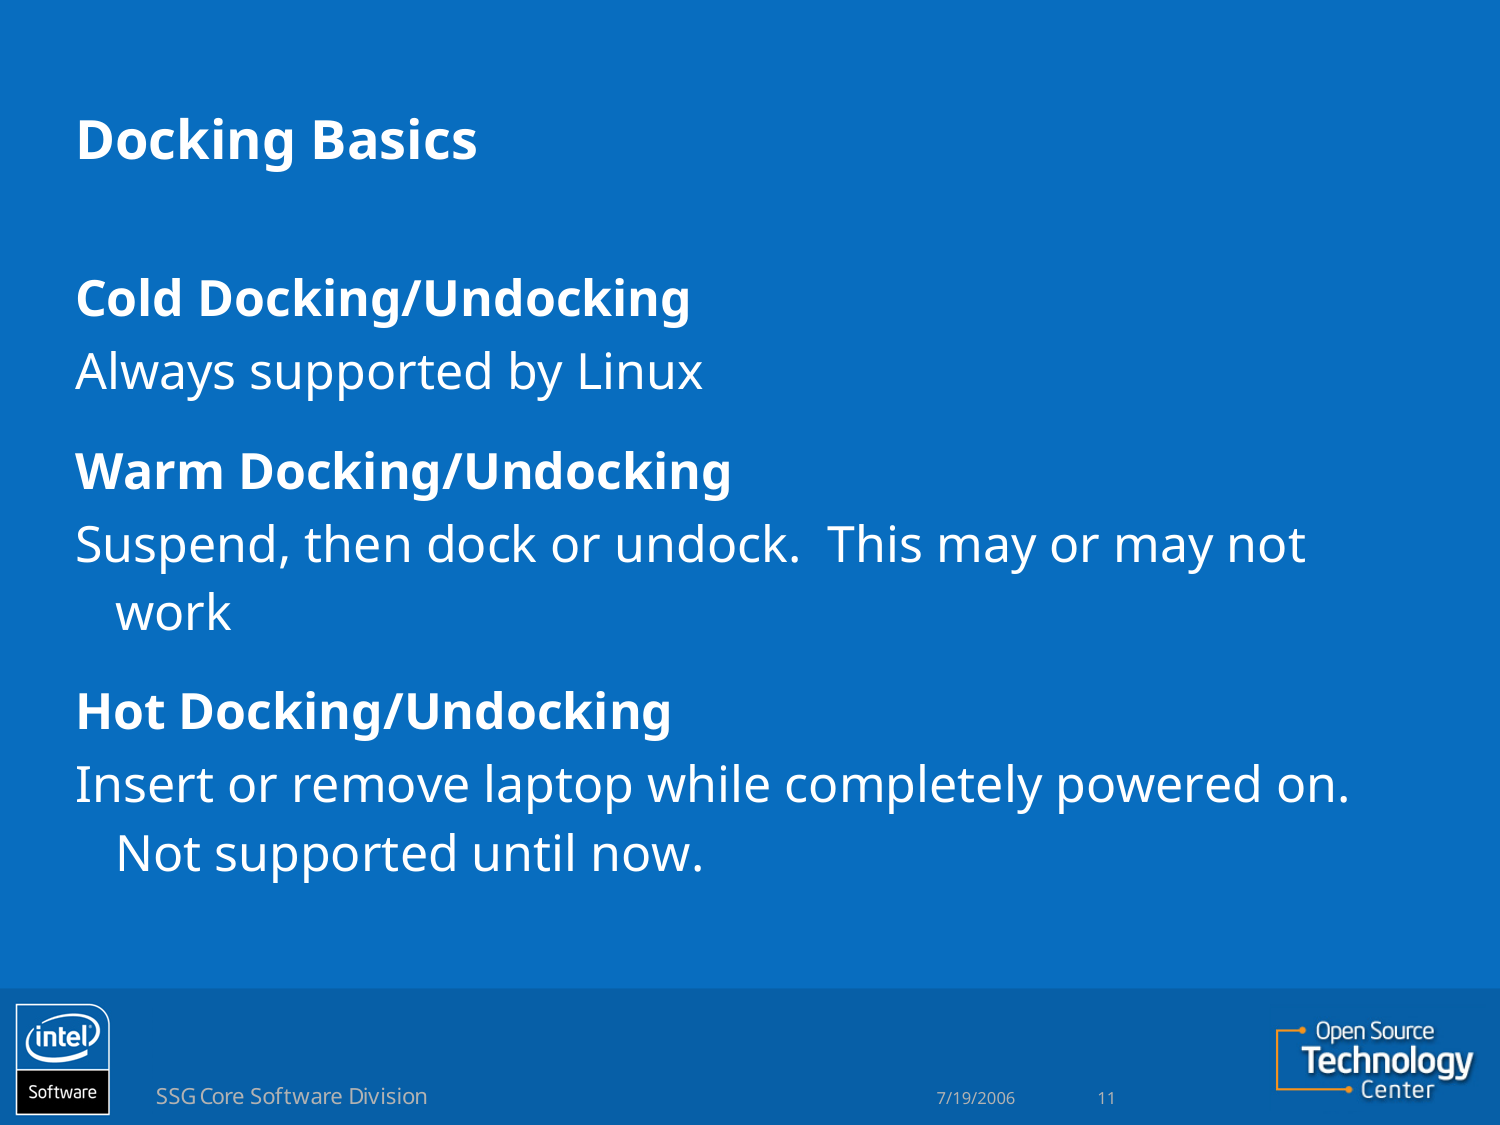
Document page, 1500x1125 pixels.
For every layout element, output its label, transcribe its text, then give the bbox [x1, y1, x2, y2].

title Docking Basics [75, 44, 1425, 233]
list Cold Docking/Undocking Always supported by Linux Warm Docking/Undocking Suspend, then dock or undock. This may or may not work Hot Docking/Undocking Insert or remove laptop while completely powered on. Not supported until now. [75, 263, 1425, 1006]
picture [0, 0, 1500, 1125]
